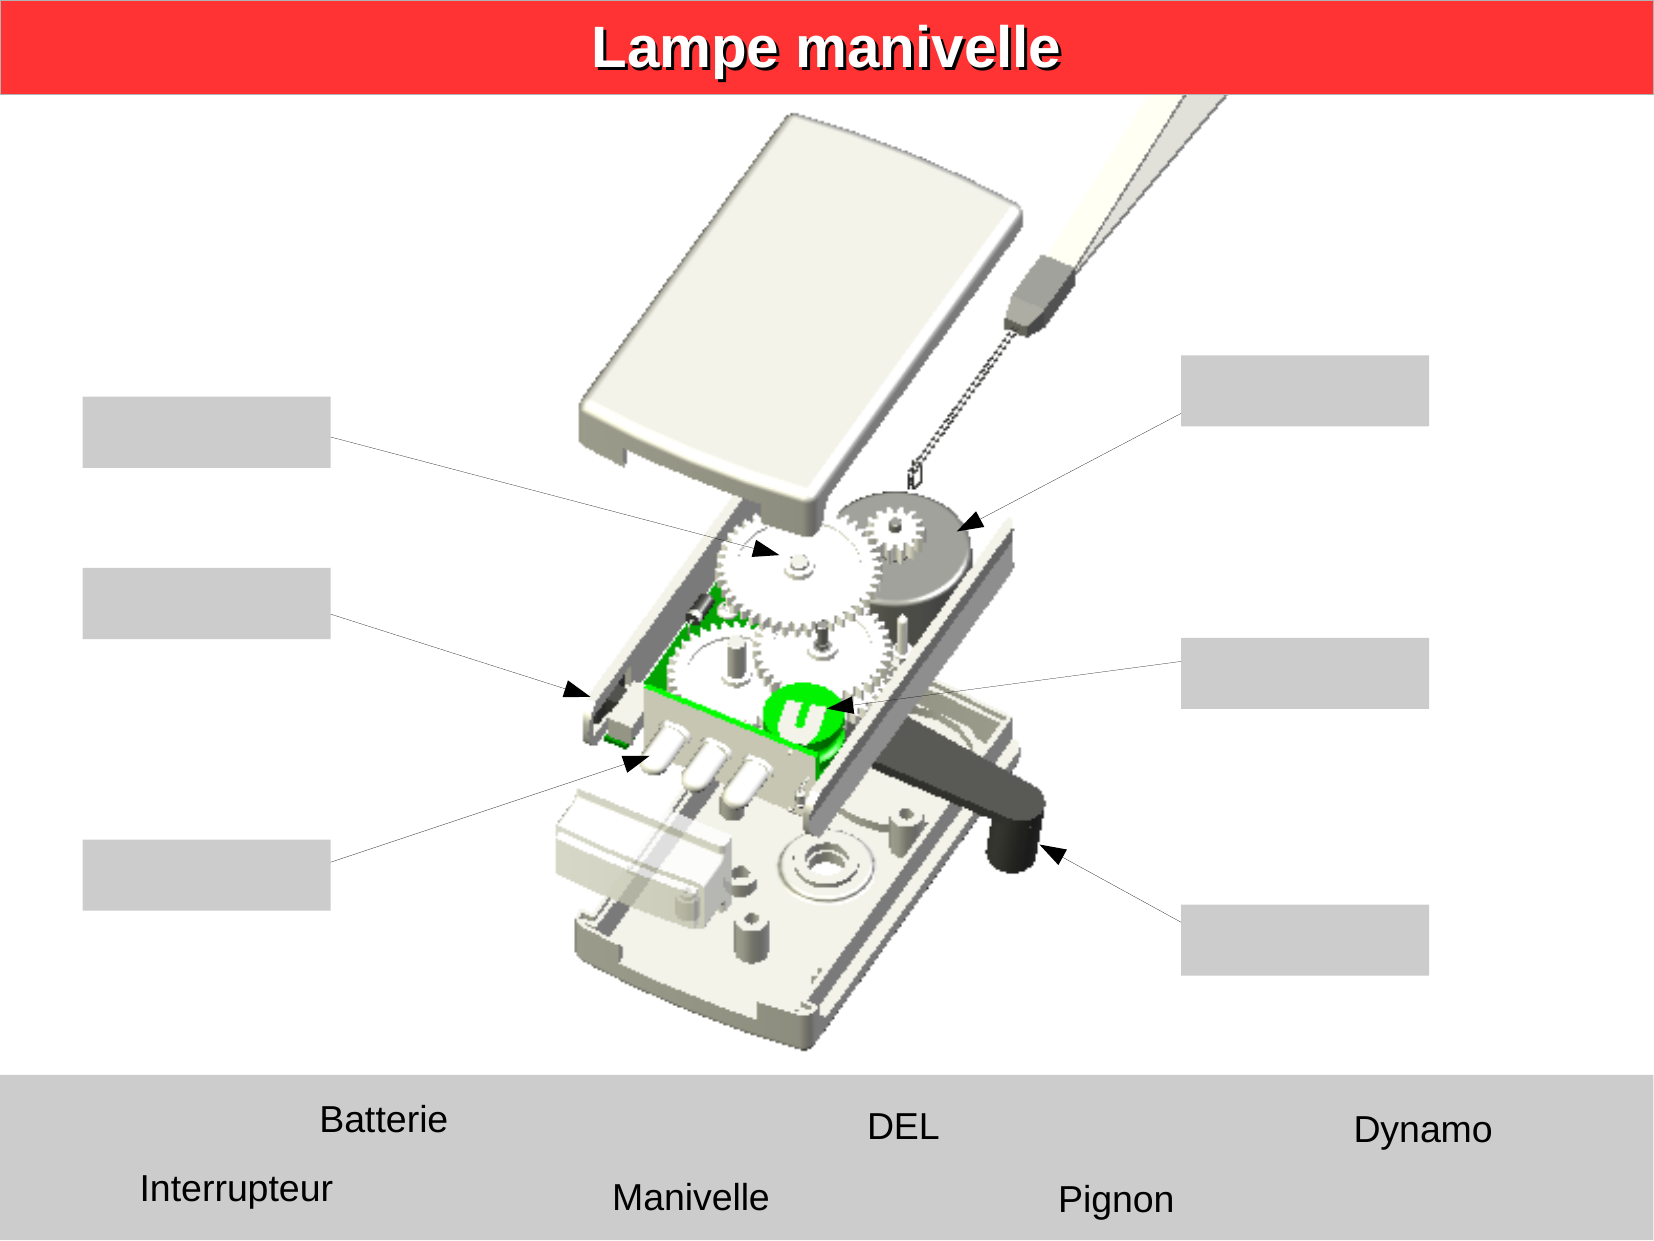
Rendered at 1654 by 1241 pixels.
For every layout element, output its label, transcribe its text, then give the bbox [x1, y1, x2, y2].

text_box [1181, 904, 1430, 976]
text_box Manivelle [531, 1169, 851, 1227]
text_box Lampe manivelle [0, 0, 1654, 95]
text_box [0, 1074, 1654, 1241]
text_box Dynamo [1299, 1100, 1548, 1158]
picture [307, 95, 1300, 1074]
text_box Pignon [974, 1171, 1258, 1229]
text_box [82, 396, 331, 468]
text_box [1181, 355, 1430, 427]
text_box [82, 567, 331, 640]
text_box DEL [779, 1098, 1028, 1156]
text_box [82, 839, 331, 911]
text_box [1181, 637, 1430, 709]
text_box Interrupteur [82, 1159, 390, 1217]
text_box Batterie [236, 1090, 532, 1148]
